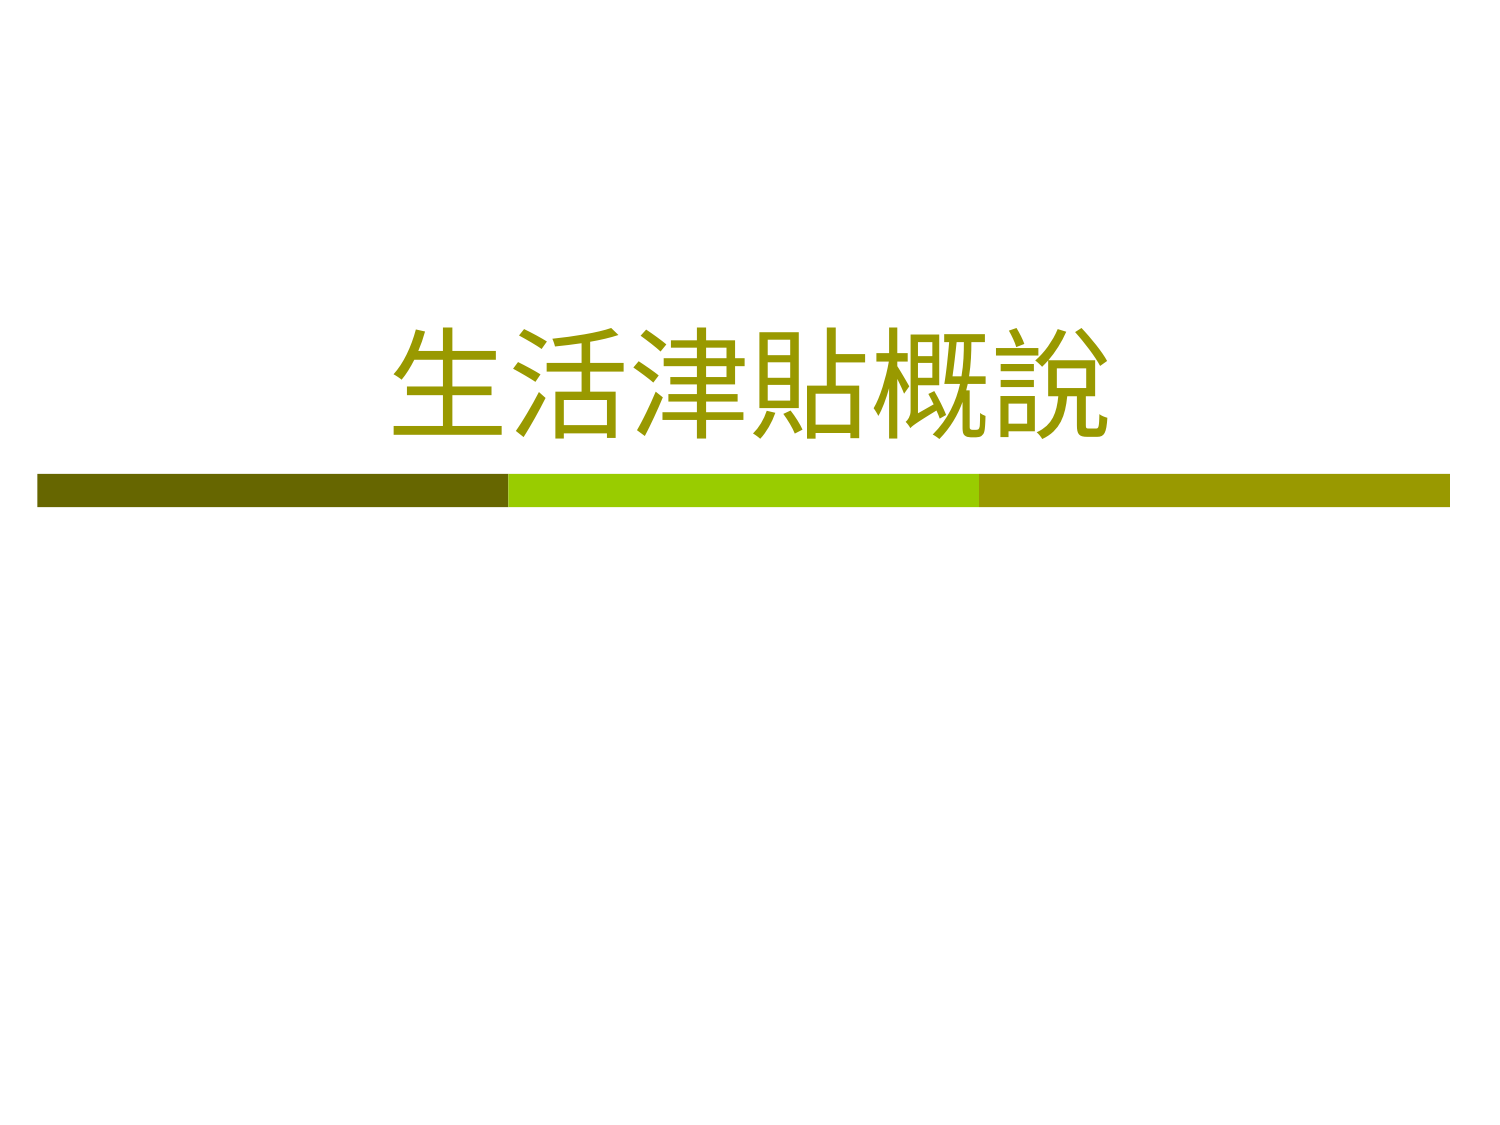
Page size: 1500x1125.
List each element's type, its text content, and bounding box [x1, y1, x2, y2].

title 生活津貼概說 [112, 278, 1388, 462]
